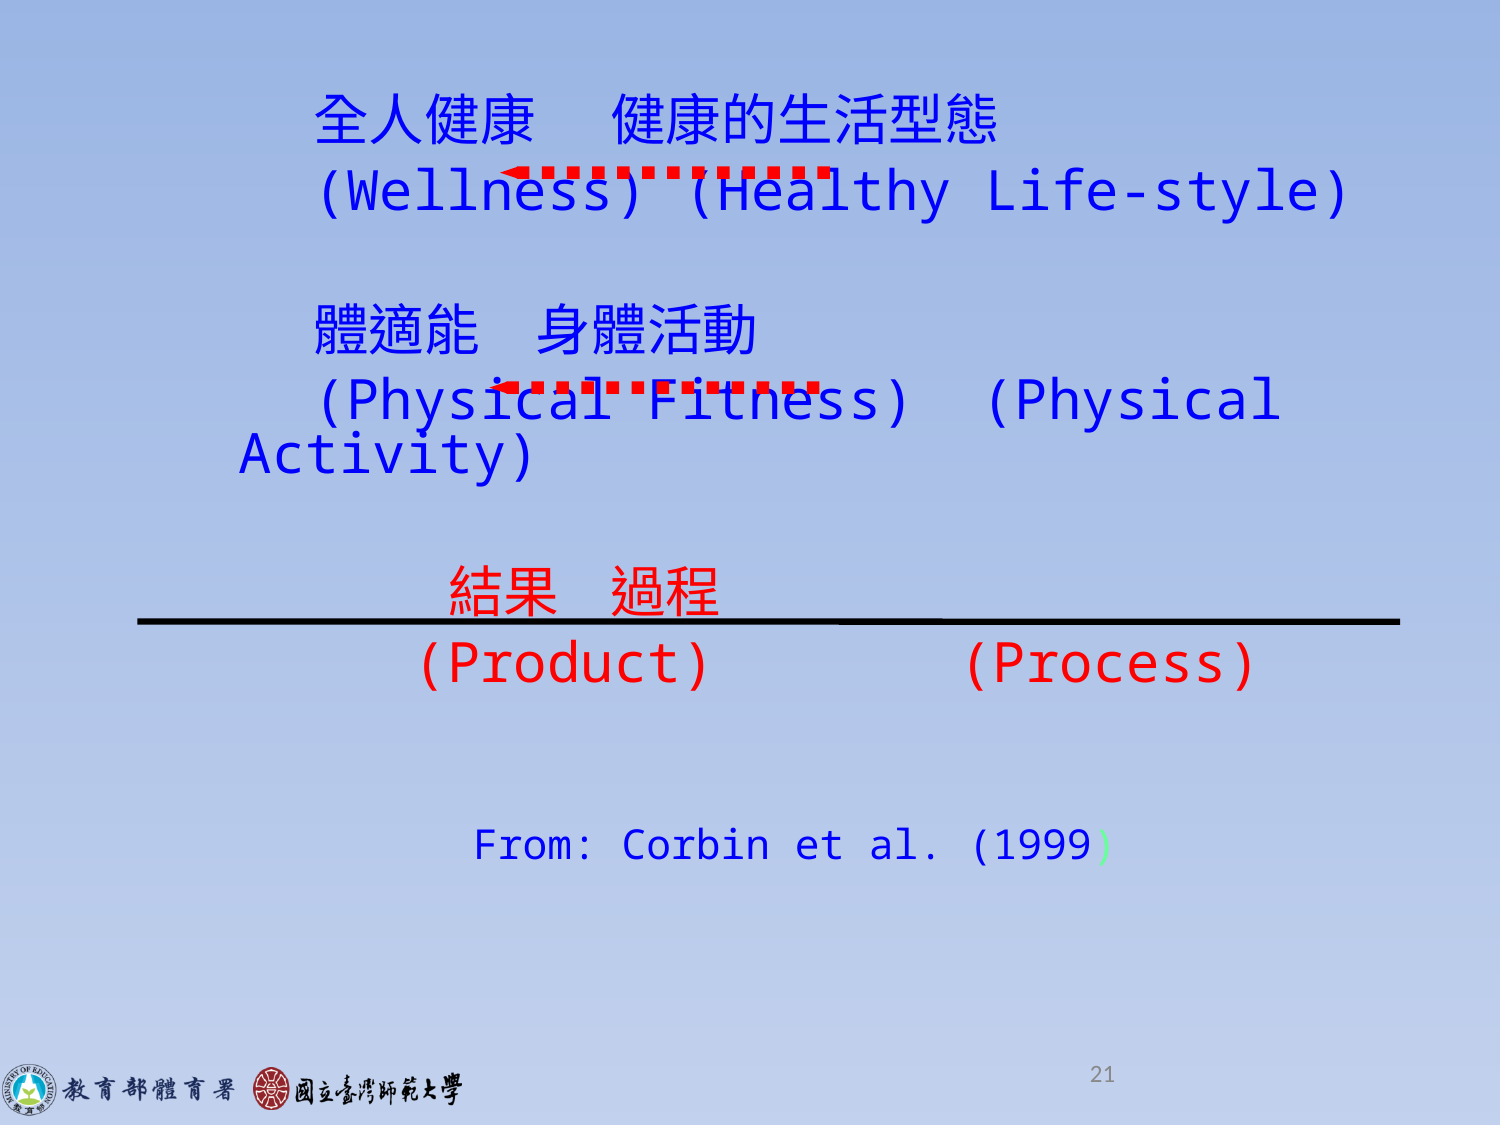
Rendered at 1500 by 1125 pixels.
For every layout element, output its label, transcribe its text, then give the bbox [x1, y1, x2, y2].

text_box [1074, 1042, 1426, 1103]
list 全人健康 健康的生活型態 (Wellness) (Healthy Life-style) 體適能 身體活動 (Physical Fitness) (Physical Activity) 結果 過程 (Product) (Process) From: Corbin et al. (1999) [112, 90, 1426, 894]
title [75, 45, 1426, 233]
